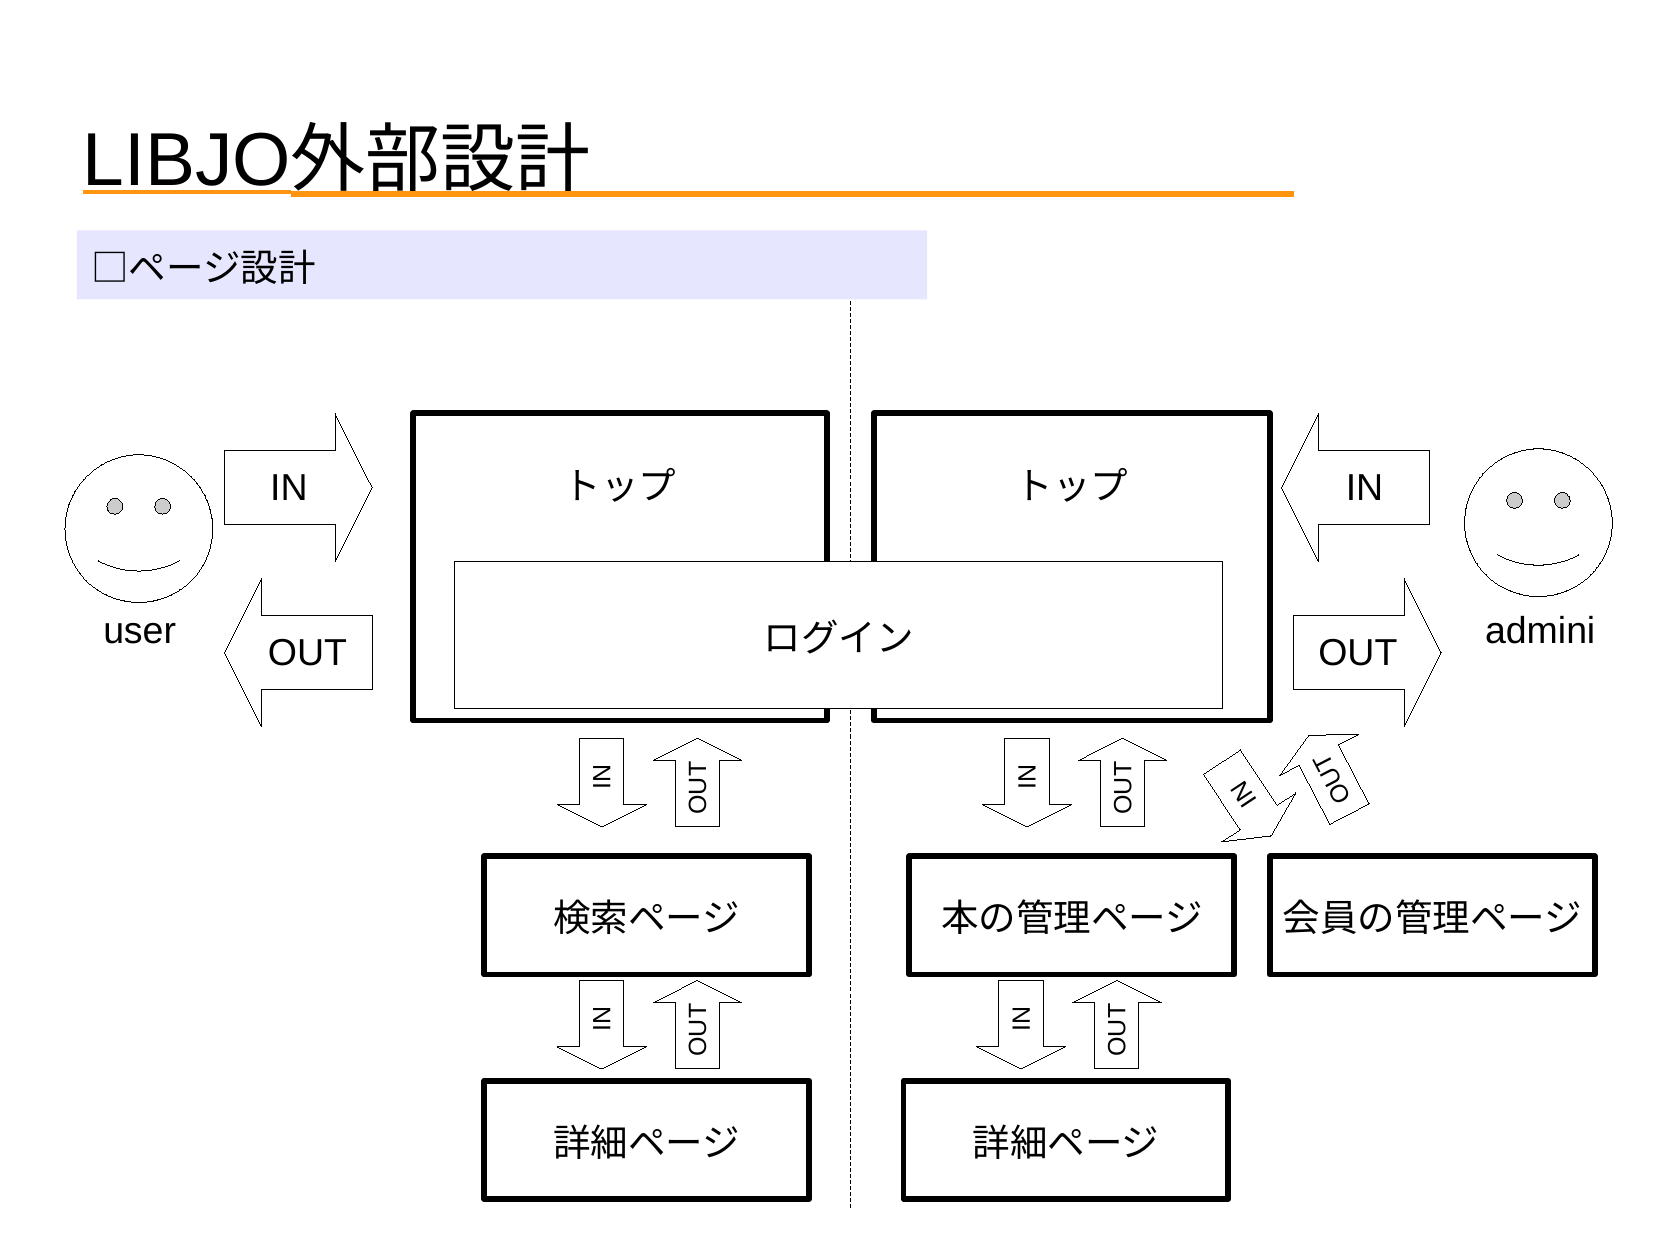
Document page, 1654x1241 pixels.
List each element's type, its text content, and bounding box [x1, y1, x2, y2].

title LIBJO外部設計 [82, 56, 1571, 250]
text_box 詳細ページ [484, 1080, 810, 1199]
text_box IN [557, 738, 647, 827]
text_box [1464, 448, 1613, 597]
text_box IN [976, 980, 1066, 1069]
text_box トップ [874, 413, 1270, 721]
text_box 詳細ページ [903, 1080, 1229, 1199]
text_box user [88, 602, 207, 662]
text_box ログイン [454, 561, 1223, 709]
text_box OUT [224, 578, 373, 727]
text_box admini [1470, 602, 1625, 662]
text_box 会員の管理ページ [1269, 856, 1595, 975]
text_box OUT [653, 980, 742, 1069]
text_box OUT [1279, 734, 1370, 825]
text_box IN [982, 738, 1072, 827]
text_box □ページ設計 [76, 230, 928, 283]
text_box IN [224, 413, 373, 562]
text_box [64, 454, 213, 602]
text_box IN [557, 980, 647, 1069]
text_box 本の管理ページ [909, 856, 1235, 975]
text_box 検索ページ [484, 856, 810, 975]
text_box OUT [653, 738, 742, 827]
text_box OUT [1072, 980, 1162, 1069]
text_box トップ [413, 413, 827, 721]
text_box OUT [1293, 578, 1442, 727]
text_box IN [1203, 749, 1296, 842]
text_box OUT [1078, 738, 1167, 827]
text_box IN [1281, 413, 1430, 562]
